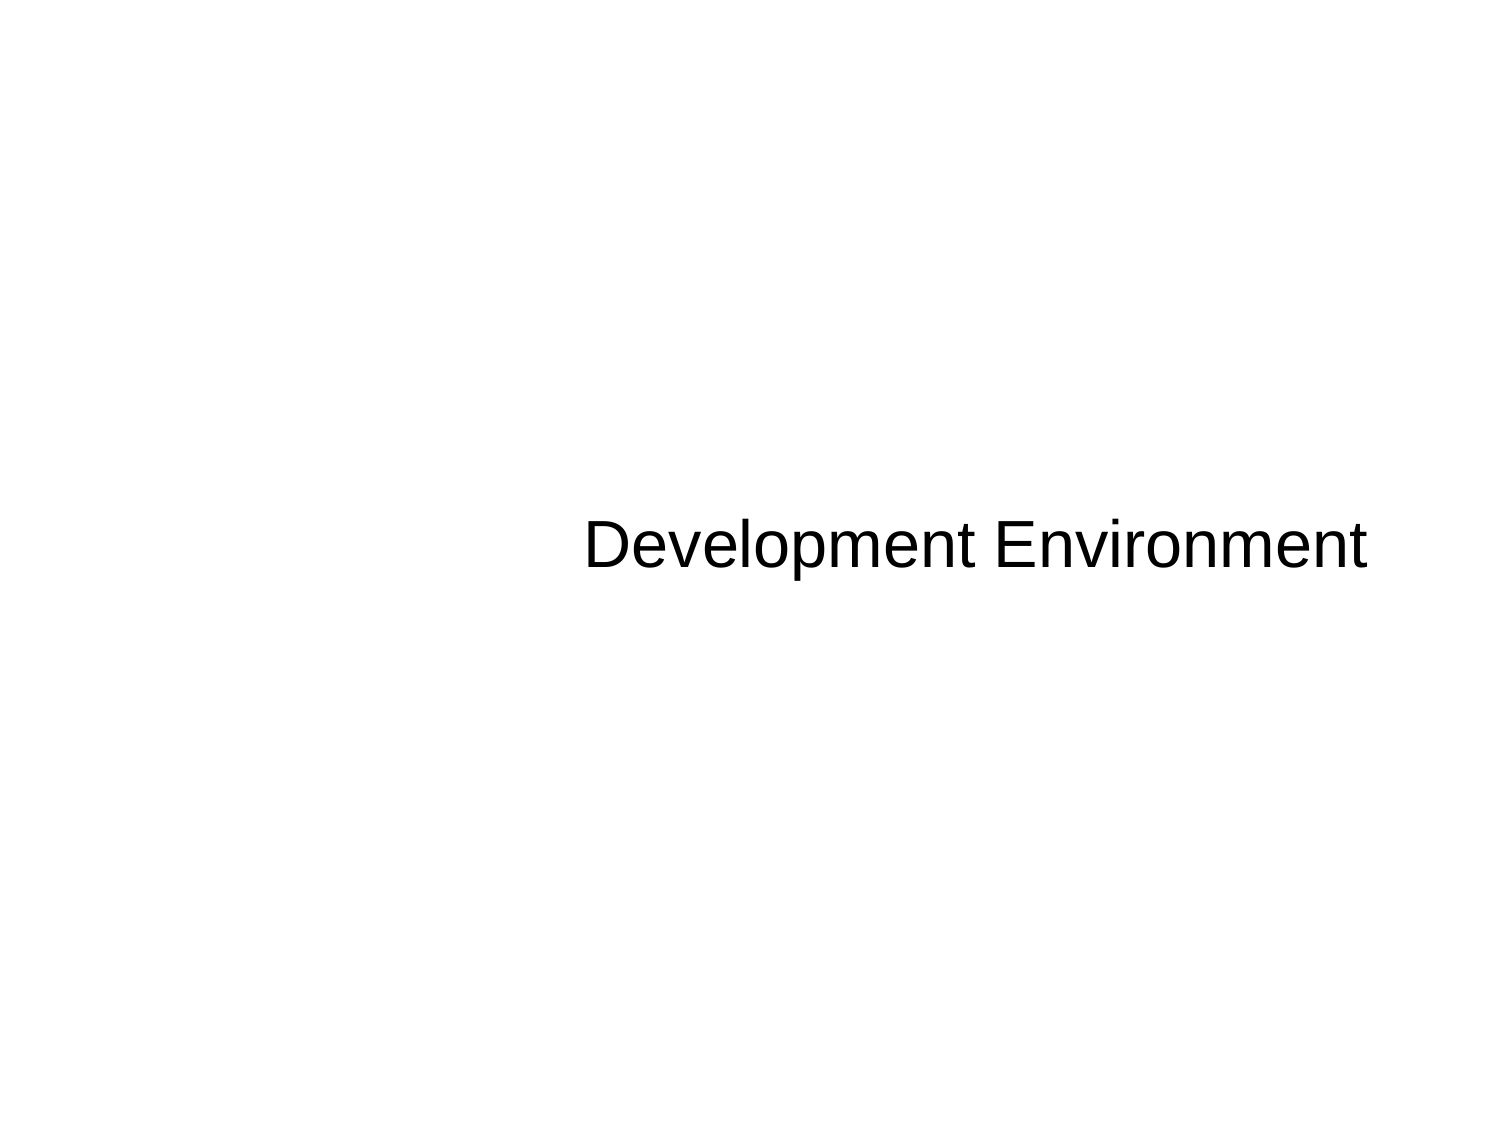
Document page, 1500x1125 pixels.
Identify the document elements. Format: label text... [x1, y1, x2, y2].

title Development Environment [135, 450, 1369, 638]
